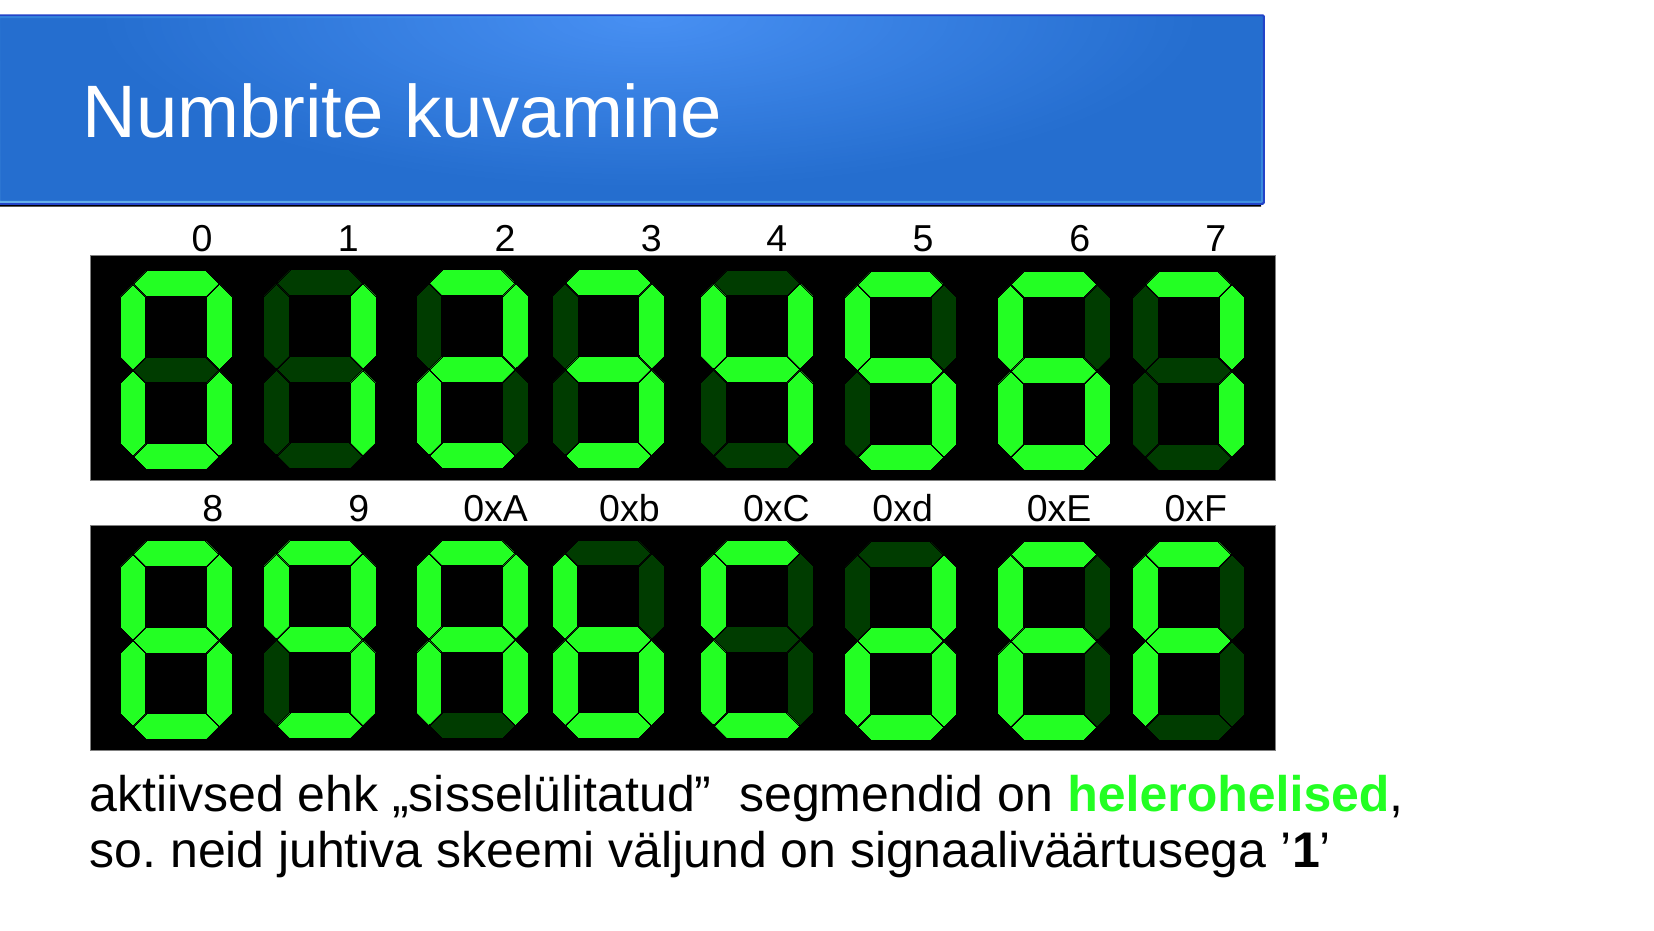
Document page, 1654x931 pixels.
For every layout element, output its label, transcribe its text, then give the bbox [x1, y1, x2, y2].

title Numbrite kuvamine [82, 35, 1235, 189]
text_box [90, 255, 1276, 495]
text_box [90, 525, 1276, 751]
text_box aktiivsed ehk „sisselülitatud” segmendid on helerohelised, so. neid juhtiva skeemi väljund on signaaliväärtusega ’1’ [75, 758, 1456, 901]
text_box 8 9 0xA 0xb 0xC 0xd 0xE 0xF [135, 495, 1261, 537]
text_box 0 1 2 3 4 5 6 7 [135, 210, 1261, 255]
